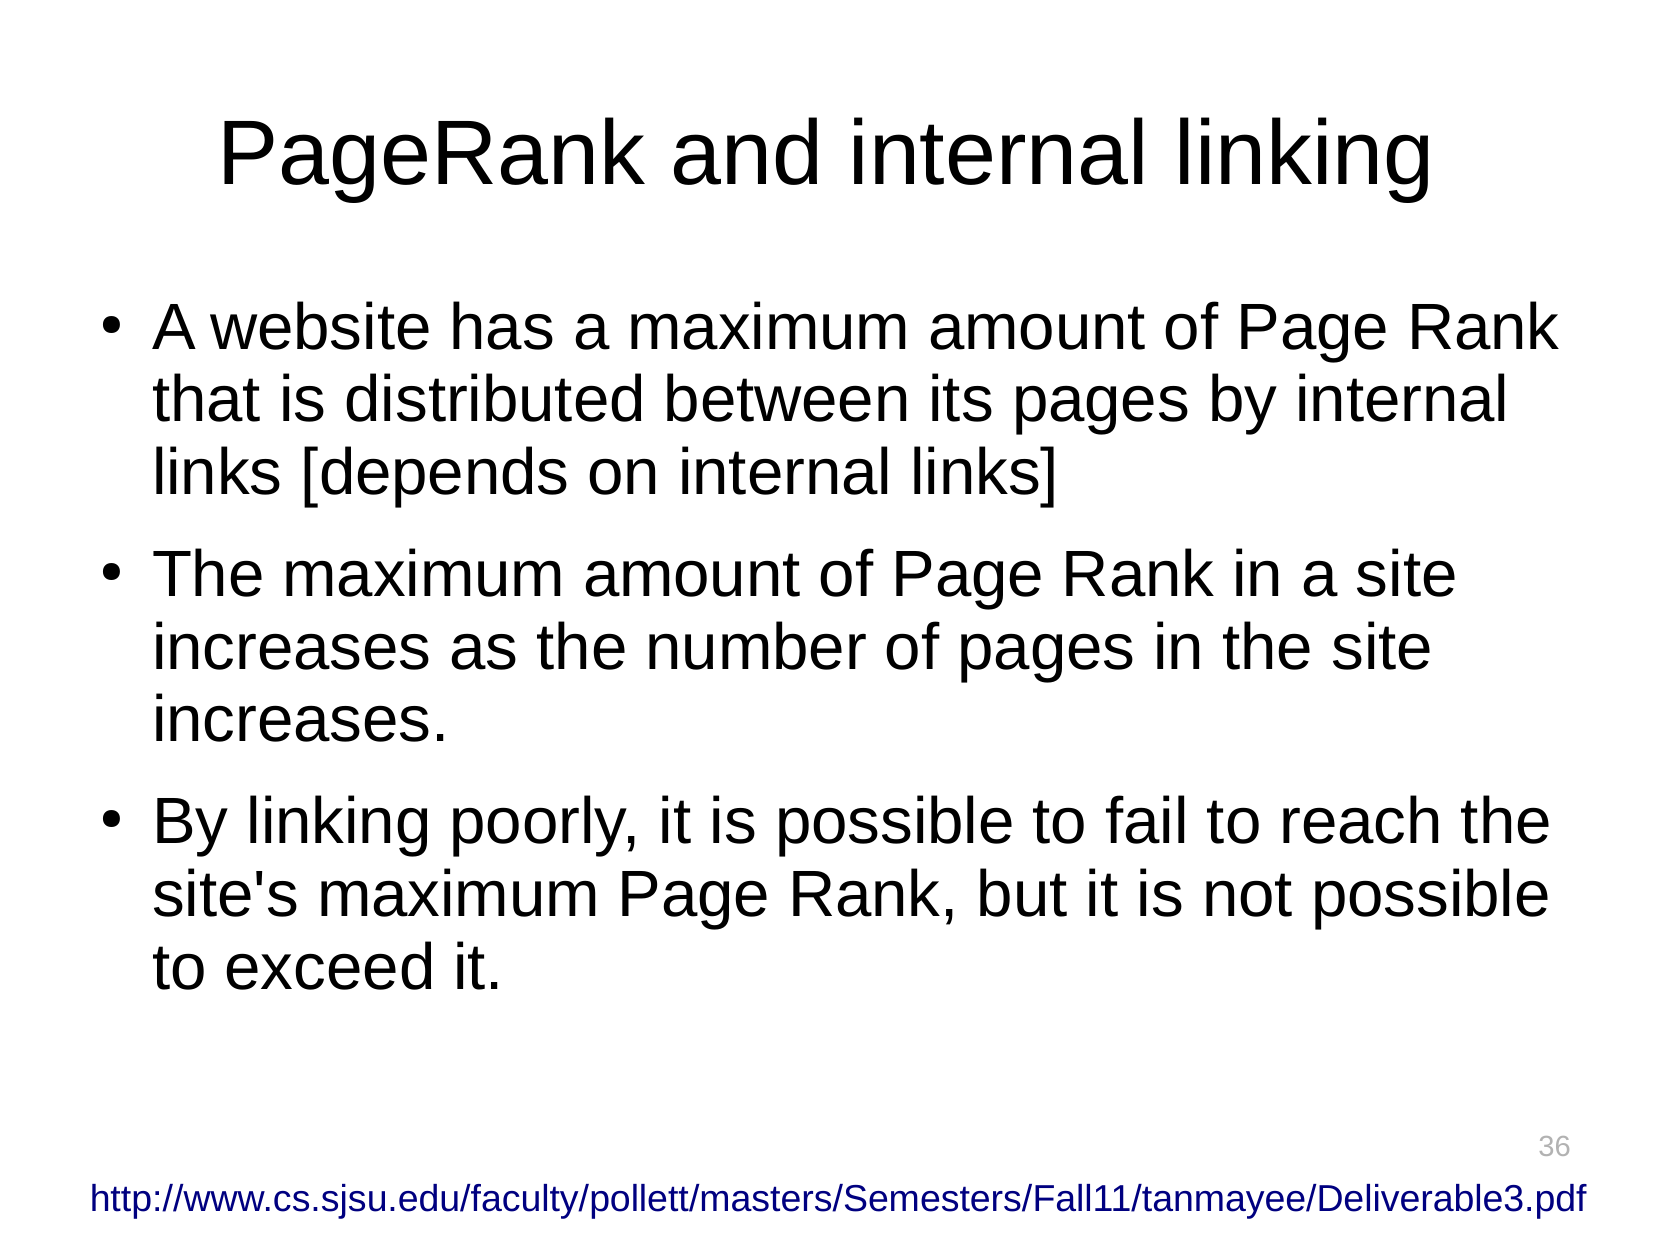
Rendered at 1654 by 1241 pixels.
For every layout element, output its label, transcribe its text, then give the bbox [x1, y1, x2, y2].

text_box http://www.cs.sjsu.edu/faculty/pollett/masters/Semesters/Fall11/tanmayee/Deliverable3.pdf [75, 1170, 1606, 1227]
title PageRank and internal linking [82, 49, 1571, 257]
list A website has a maximum amount of Page Rank that is distributed between its pages by internal links [depends on internal links] The maximum amount of Page Rank in a site increases as the number of pages in the site increases. By linking poorly, it is possible to fail to reach the site's maximum Page Rank, but it is not possible to exceed it. [82, 290, 1571, 1010]
